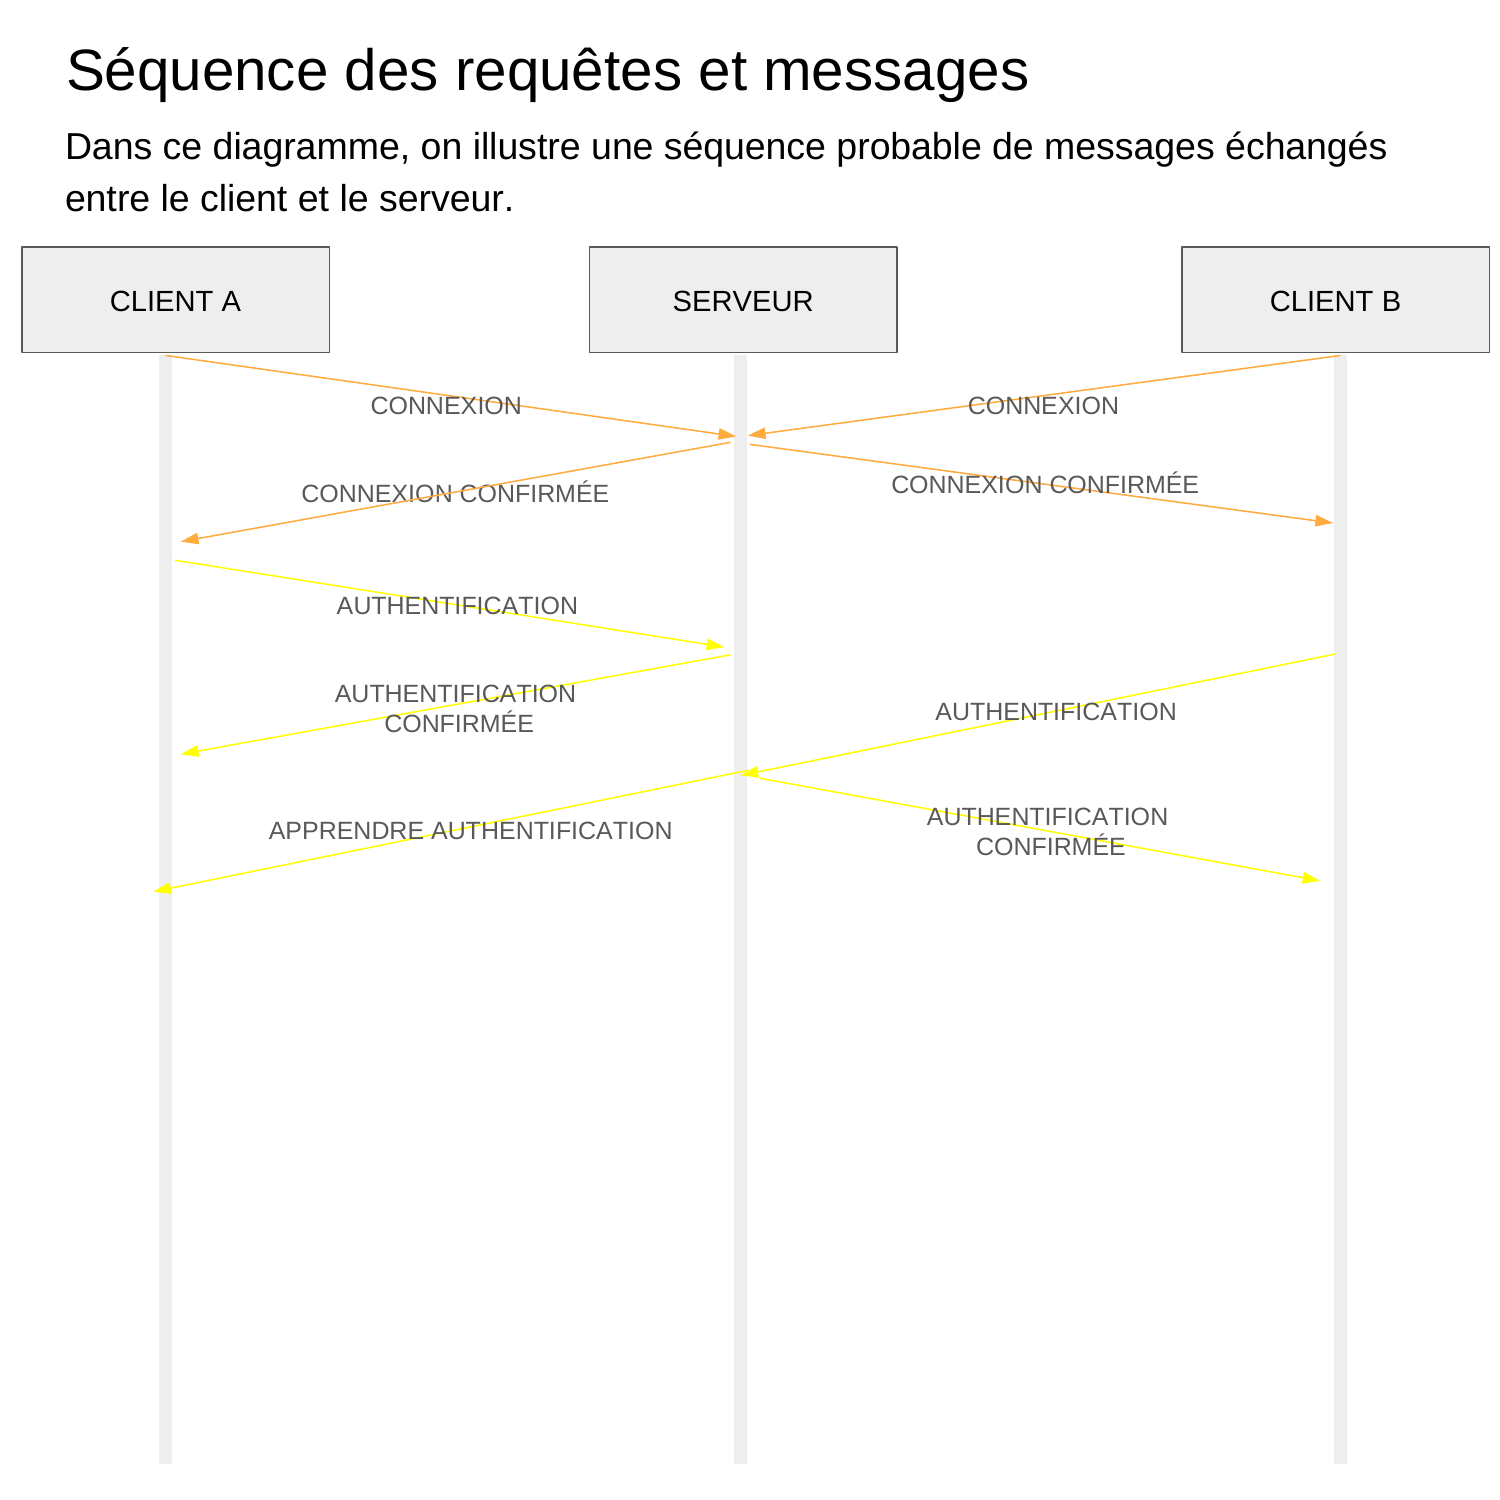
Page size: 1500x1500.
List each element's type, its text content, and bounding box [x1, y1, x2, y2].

text_box AUTHENTIFICATION [781, 680, 1332, 741]
text_box [734, 355, 747, 772]
text_box [734, 773, 747, 1464]
text_box AUTHENTIFICATION CONFIRMÉE [180, 662, 731, 754]
text_box [1334, 355, 1347, 1464]
text_box CLIENT A [22, 247, 329, 352]
text_box [159, 893, 172, 1464]
title Séquence des requêtes et messages [51, 17, 1449, 123]
text_box CONNEXION CONFIRMÉE [180, 462, 611, 524]
text_box AUTHENTIFICATION CONFIRMÉE [772, 785, 1323, 877]
text_box CONNEXION CONFIRMÉE [770, 453, 1321, 515]
text_box SERVEUR [589, 247, 897, 352]
text_box APPRENDRE AUTHENTIFICATION [196, 799, 746, 860]
text_box CONNEXION [778, 375, 1310, 436]
text_box [159, 355, 172, 887]
text_box CONNEXION CONFIRMÉE [289, 462, 731, 524]
text_box AUTHENTIFICATION [182, 575, 733, 636]
text_box CLIENT B [1182, 247, 1489, 352]
text_box CONNEXION [180, 375, 712, 436]
text_box Dans ce diagramme, on illustre une séquence probable de messages échangés entre le client et le serveur. [50, 99, 1448, 229]
